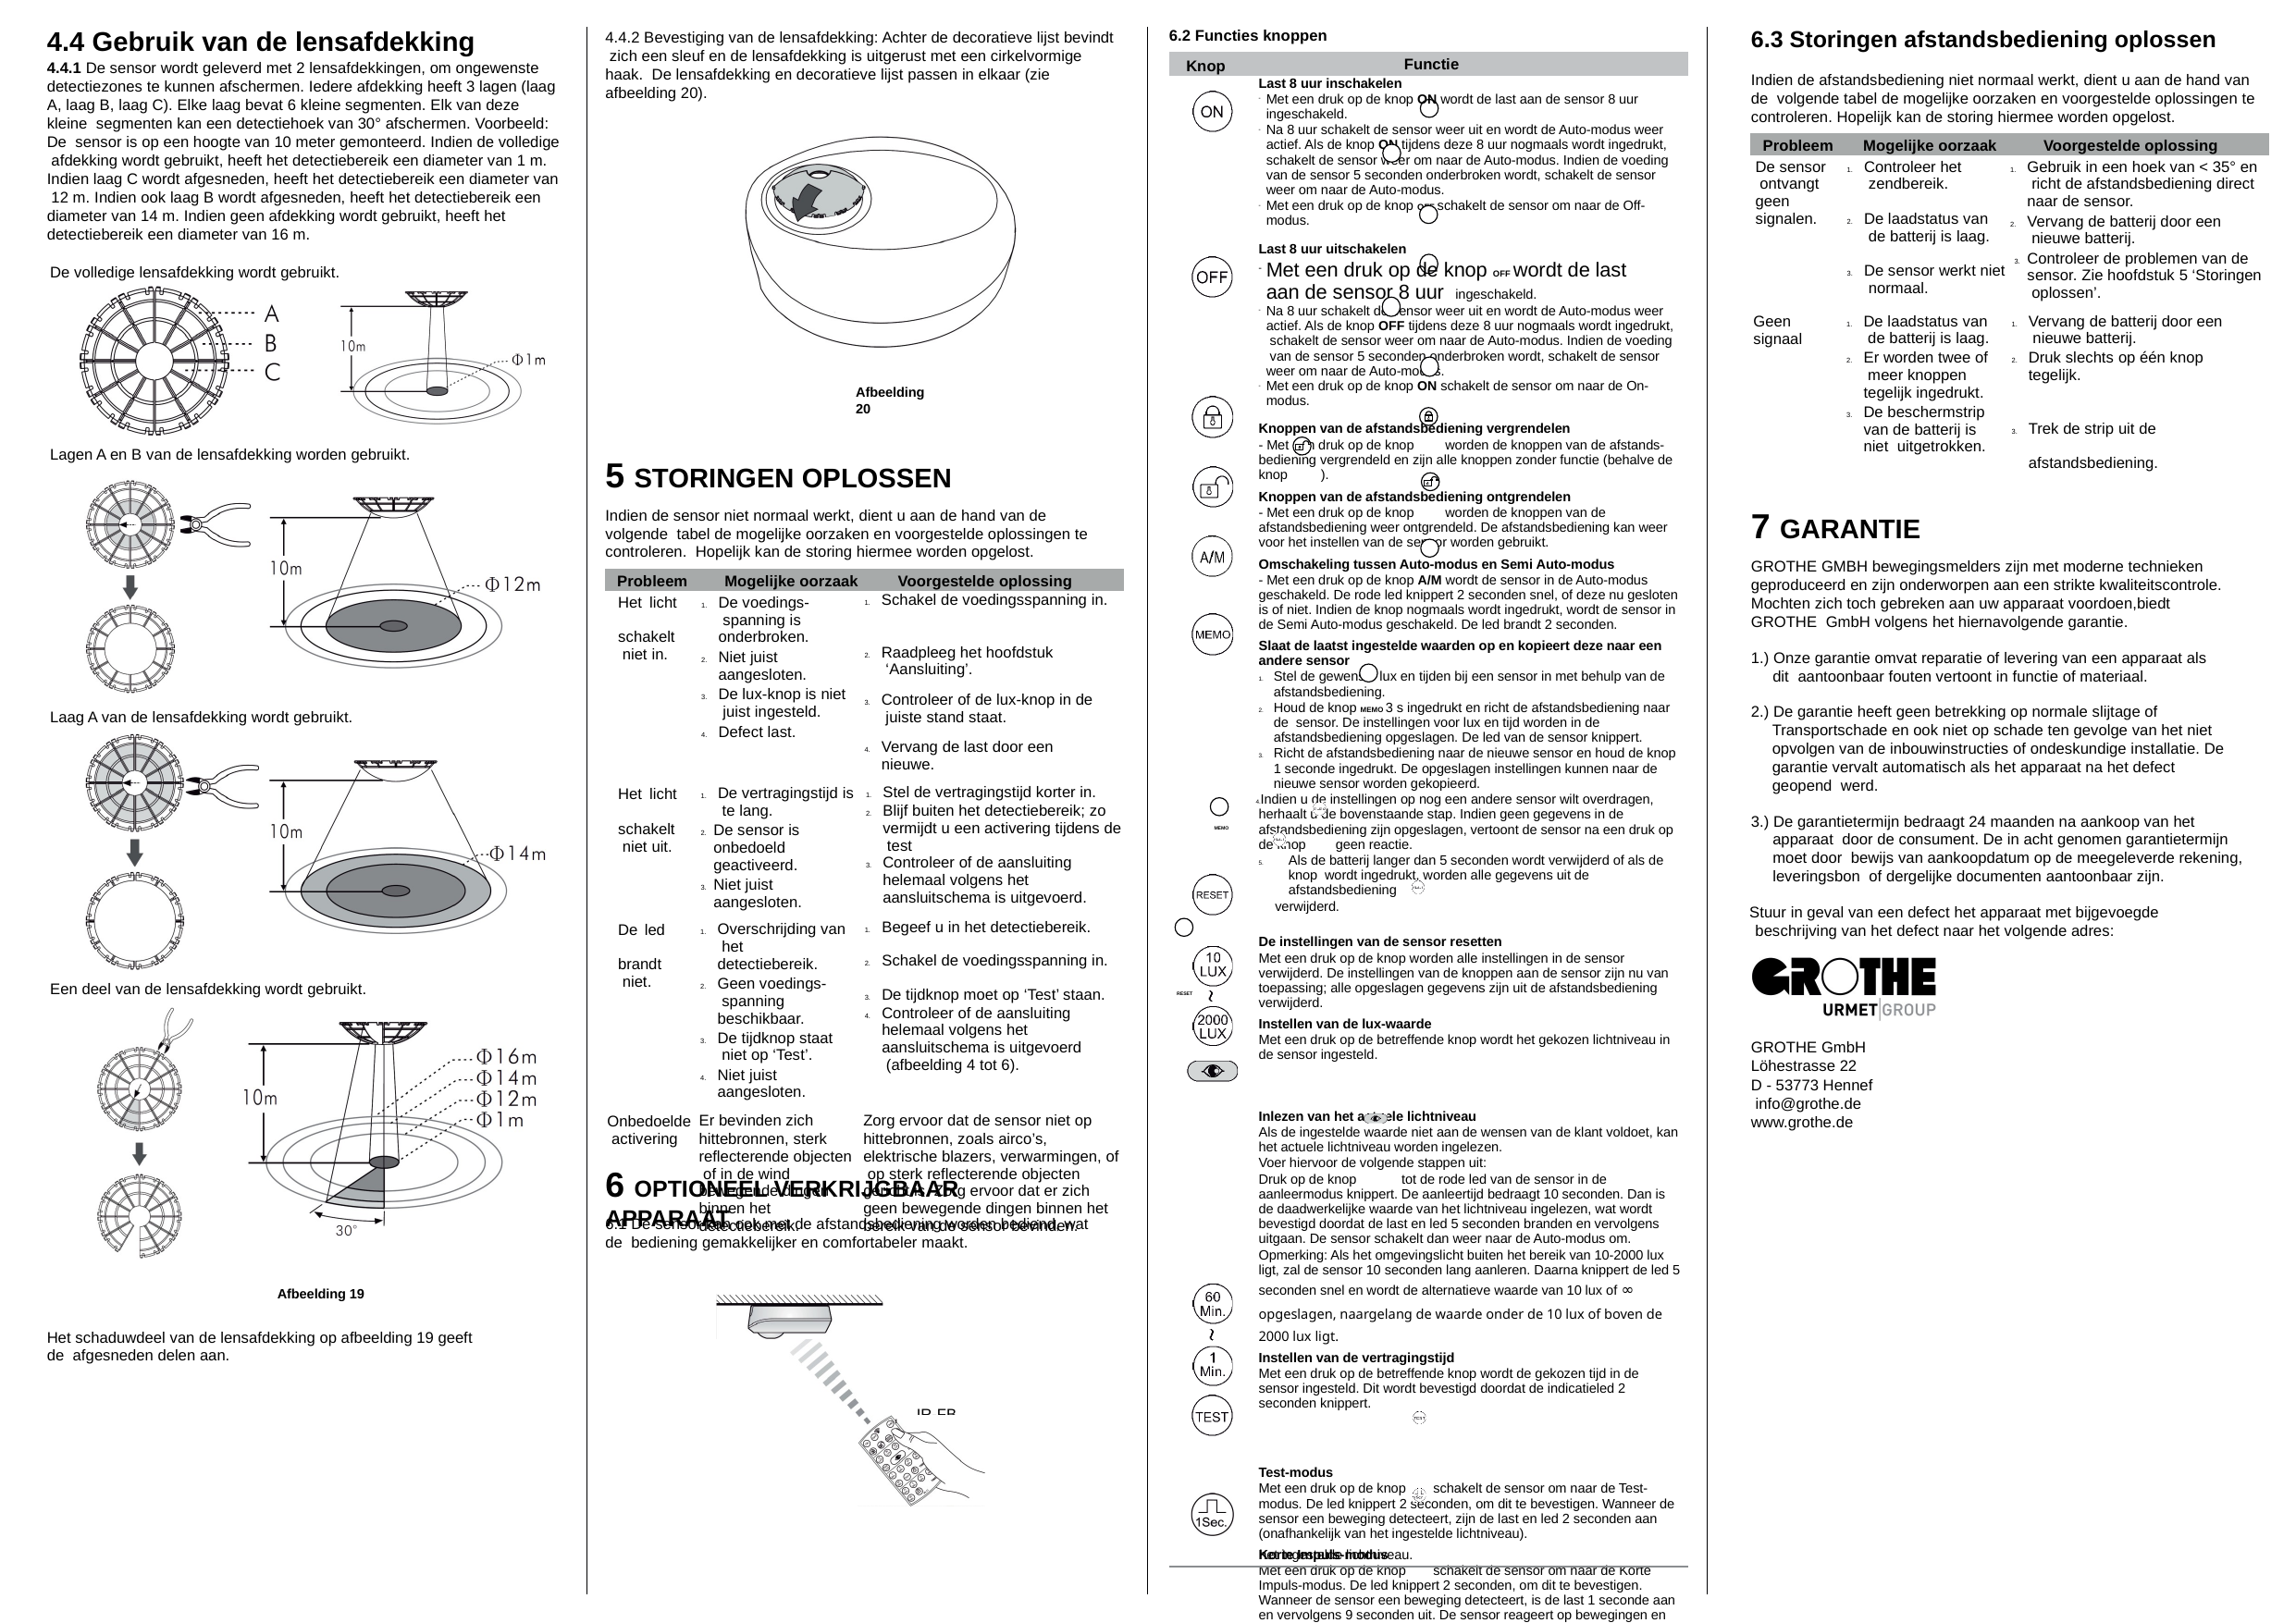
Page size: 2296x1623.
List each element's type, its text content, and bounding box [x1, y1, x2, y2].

table_cell Test-modus Met een druk op de knop schakelt de sensor om naar de Test- modus. De led knippert 2 seconden, om dit te bevestigen. Wanneer de sensor een beweging detecteert, zijn de last en led 2 seconden aan (onafhankelijk van het ingestelde lichtniveau). [1256, 1465, 1688, 1547]
table_header Mogelijke oorzaak [1844, 133, 2007, 155]
table_cell De laadstatus van de batterij is laag. Er worden twee of meer knoppen tegelijk ingedrukt. De beschermstrip van de batterij is niet uitgetrokken. [1844, 311, 2007, 482]
table_cell Last 8 uur inschakelen Met een druk op de knop ON wordt de last aan de sensor 8 uur ingeschakeld. Na 8 uur schakelt de sensor weer uit en wordt de Auto-modus weer actief. Als de knop ON tijdens deze 8 uur nogmaals wordt ingedrukt, schakelt de sensor weer om naar de Auto-modus. Indien de voeding van de sensor 5 seconden onderbroken wordt, schakelt de sensor weer om naar de Auto-modus. Met een druk op de knop OFF schakelt de sensor om naar de Off- modus. [1256, 76, 1688, 240]
table_cell Knoppen van de afstandsbediening vergrendelen - Met een druk op de knop worden de knoppen van de afstands- bediening vergrendeld en zijn alle knoppen zonder functie (behalve de knop ). [1256, 421, 1688, 489]
table_header Functie [1256, 52, 1688, 76]
table_cell Last 8 uur uitschakelen Met een druk op de knop OFF wordt de last aan de sensor 8 uur ingeschakeld. Na 8 uur schakelt de sensor weer uit en wordt de Auto-modus weer actief. Als de knop OFF tijdens deze 8 uur nogmaals wordt ingedrukt, schakelt de sensor weer om naar de Auto-modus. Indien de voeding van de sensor 5 seconden onderbroken wordt, schakelt de sensor weer om naar de Auto-modus. Met een druk op de knop ON schakelt de sensor om naar de On- modus. [1256, 240, 1688, 421]
text_box 6.3 Storingen afstandsbediening oplossen Indien de afstandsbediening niet normaal werkt, dient u aan de hand van de volgende tabel de mogelijke oorzaken en voorgestelde oplossingen te controleren. Hopelijk kan de storing hiermee worden opgelost. [1748, 24, 2272, 126]
table_cell Gebruik in een hoek van < 35° en richt de afstandsbediening direct naar de sensor. Vervang de batterij door een nieuwe batterij. Controleer de problemen van de sensor. Zie hoofdstuk 5 ‘Storingen oplossen’. [2007, 155, 2269, 311]
table_cell Het licht schakelt niet in. [605, 591, 698, 782]
table_cell De sensor ontvangt geen signalen. [1750, 155, 1844, 311]
table_cell Stel de vertragingstijd korter in. Blijf buiten het detectiebereik; zo vermijdt u een activering tijdens de test Controleer of de aansluiting helemaal volgens het aansluitschema is uitgevoerd. [862, 782, 1124, 918]
table_cell [1169, 557, 1256, 638]
table_cell [1169, 1109, 1256, 1350]
table_cell Inlezen van het actuele lichtniveau Als de ingestelde waarde niet aan de wensen van de klant voldoet, kan het actuele lichtniveau worden ingelezen. Voer hiervoor de volgende stappen uit: Druk op de knop tot de rode led van de sensor in de aanleermodus knippert. De aanleertijd bedraagt 10 seconden. Dan is de daadwerkelijke waarde van het lichtniveau ingelezen, wat wordt bevestigd doordat de last en led 5 seconden branden en vervolgens uitgaan. De sensor schakelt dan weer naar de Auto-modus om. Opmerking: Als het omgevingslicht buiten het bereik van 10-2000 lux ligt, zal de sensor 10 seconden lang aanleren. Daarna knippert de led 5 seconden snel en wordt de alternatieve waarde van 10 lux of ∞ opgeslagen, naargelang de waarde onder de 10 lux of boven de 2000 lux ligt. [1256, 1109, 1688, 1350]
text_box [1313, 803, 1327, 816]
text_box 6 OPTIONEEL VERKRIJGBAAR APPARAAT [603, 1162, 1087, 1213]
table_cell MEMO [1177, 919, 1191, 935]
table_cell Omschakeling tussen Auto-modus en Semi Auto-modus - Met een druk op de knop A/M wordt de sensor in de Auto-modus geschakeld. De rode led knippert 2 seconden snel, of deze nu gesloten is of niet. Indien de knop nogmaals wordt ingedrukt, wordt de sensor in de Semi Auto-modus geschakeld. De led brandt 2 seconden. [1256, 557, 1688, 638]
table_header Voorgestelde oplossing [2007, 133, 2269, 155]
text_box [744, 135, 1018, 349]
table_cell Knoppen van de afstandsbediening ontgrendelen - Met een druk op de knop worden de knoppen van de afstandsbediening weer ontgrendeld. De afstandsbediening kan weer voor het instellen van de sensor worden gebruikt. [1256, 489, 1688, 557]
text_box Afbeelding 20 [854, 384, 941, 417]
table_cell MEMO [1169, 638, 1256, 935]
text_box [1192, 466, 1234, 508]
text_box [1412, 880, 1425, 894]
text_box GROTHE GmbH Löhestrasse 22 D - 53773 Hennef info@grothe.de www.grothe.de [1748, 1037, 1875, 1131]
table_cell Controleer het zendbereik. De laadstatus van de batterij is laag. De sensor werkt niet normaal. [1844, 155, 2007, 311]
text_box [1423, 473, 1434, 485]
text_box [1273, 832, 1286, 846]
text_box 4.4.2 Bevestiging van de lensafdekking: Achter de decoratieve lijst bevindt zich een sleuf en de lensafdekking is uitgerust met een cirkelvormige haak. De lensafdekking en decoratieve lijst passen in elkaar (zie afbeelding 20). [603, 27, 1119, 102]
table_cell [1169, 1547, 1256, 1566]
text_box [268, 759, 547, 935]
text_box [1191, 1493, 1234, 1536]
text_box 7 GARANTIE GROTHE GMBH bewegingsmelders zijn met moderne technieken geproduceerd en zijn onderworpen aan een strikte kwaliteitscontrole. Mochten zich toch gebreken aan uw apparaat voordoen,biedt GROTHE GmbH volgens het hiernavolgende garantie. 1.) Onze garantie omvat reparatie of levering van een apparaat als dit aantoonbaar fouten vertoont in functie of materiaal. 2.) De garantie heeft geen betrekking op normale slijtage of Transportschade en ook niet op schade ten gevolge van het niet opvolgen van de inbouwinstructies of ondeskundige installatie. De garantie vervalt automatisch als het apparaat na het defect geopend werd. 3.) De garantietermijn bedraagt 24 maanden na aankoop van het apparaat door de consument. De in acht genomen garantietermijn moet door bewijs van aankoopdatum op de meegeleverde rekening, leveringsbon of dergelijke documenten aantoonbaar zijn. Stuur in geval van een defect het apparaat met bijgevoegde beschrijving van het defect naar het volgende adres: [1748, 503, 2262, 940]
text_box [1413, 1488, 1426, 1502]
table_cell De led brandt niet. [605, 918, 698, 1112]
text_box [1191, 1395, 1233, 1436]
text_box [267, 496, 542, 670]
table_cell Het licht schakelt niet uit. [605, 782, 698, 918]
table_header De volledige lensafdekking wordt gebruikt. [45, 261, 564, 444]
text_box [1364, 1113, 1388, 1124]
text_box [1413, 1411, 1426, 1424]
text_box 6.1 De sensor kan ook met de afstandsbediening worden bediend, wat de bediening gemakkelijker en comfortabeler maakt. Afbeelding 19 Het schaduwdeel van de lensafdekking op afbeelding 19 geeft de afgesneden delen aan. IR-FB [44, 1213, 1111, 1423]
table_cell De instellingen van de sensor resetten Met een druk op de knop worden alle instellingen in de sensor verwijderd. De instellingen van de knoppen aan de sensor zijn nu van toepassing; alle opgeslagen gegevens zijn uit de afstandsbediening verwijderd. [1256, 935, 1688, 1016]
table_cell Een deel van de lensafdekking wordt gebruikt. [45, 977, 564, 1213]
text_box 4.4 Gebruik van de lensafdekking 4.4.1 De sensor wordt geleverd met 2 lensafdekkingen, om ongewenste detectiezones te kunnen afschermen. Iedere afdekking heeft 3 lagen (laag A, laag B, laag C). Elke laag bevat 6 kleine segmenten. Elk van deze kleine segmenten kan een detectiehoek van 30° afschermen. Voorbeeld: De sensor is op een hoogte van 10 meter gemonteerd. Indien de volledige afdekking wordt gebruikt, heeft het detectiebereik een diameter van 1 m. Indien laag C wordt afgesneden, heeft het detectiebereik een diameter van 12 m. Indien ook laag B wordt afgesneden, heeft het detectiebereik een diameter van 14 m. Indien geen afdekking wordt gebruikt, heeft het detectiebereik een diameter van 16 m. [44, 24, 563, 243]
table_cell [1169, 240, 1256, 421]
table_cell Schakel de voedingsspanning in. Raadpleeg het hoofdstuk ‘Aansluiting’. Controleer of de lux-knop in de juiste stand staat. Vervang de last door een nieuwe. [862, 591, 1124, 782]
text_box [1192, 91, 1233, 132]
table_cell Onbedoelde activering [605, 1112, 698, 1162]
table_cell Slaat de laatst ingestelde waarden op en kopieert deze naar een andere sensor Stel de gewenste lux en tijden bij een sensor in met behulp van de afstandsbediening. Houd de knop MEMO 3 s ingedrukt en richt de afstandsbediening naar de sensor. De instellingen voor lux en tijd worden in de afstandsbediening opgeslagen. De led van de sensor knippert. Richt de afstandsbediening naar de nieuwe sensor en houd de knop 1 seconde ingedrukt. De opgeslagen instellingen kunnen naar de nieuwe sensor worden gekopieerd. Indien u de instellingen op nog een andere sensor wilt overdragen, herhaalt u de bovenstaande stap. Indien geen gegevens in de afstandsbediening zijn opgeslagen, vertoont de sensor na een druk op de knop geen reactie. Als de batterij langer dan 5 seconden wordt verwijderd of als de knop wordt ingedrukt, worden alle gegevens uit de afstandsbediening verwijderd. [1256, 638, 1688, 935]
table_cell Korte Impuls-modus Met een druk op de knop schakelt de sensor om naar de Korte Impuls-modus. De led knippert 2 seconden, om dit te bevestigen. Wanneer de sensor een beweging detecteert, is de last 1 seconde aan en vervolgens 9 seconden uit. De sensor reageert op bewegingen en [1256, 1547, 1688, 1566]
table_cell Geen signaal [1750, 311, 1844, 482]
table_cell [1169, 489, 1256, 557]
table_cell De voedings- spanning is onderbroken. Niet juist aangesloten. De lux-knop is niet juist ingesteld. Defect last. [698, 591, 862, 782]
text_box [1296, 442, 1310, 454]
text_box [1422, 358, 1438, 375]
text_box [1192, 1284, 1233, 1386]
text_box [1191, 535, 1233, 577]
text_box [716, 1294, 985, 1506]
text_box [1421, 409, 1437, 424]
text_box [1383, 299, 1399, 315]
table_cell Vervang de batterij door een nieuwe batterij. Druk slechts op één knop tegelijk. Trek de strip uit de afstandsbediening. [2007, 311, 2269, 482]
table_header Mogelijke oorzaak [698, 569, 862, 591]
table_cell [1169, 1568, 1256, 1623]
text_box [1421, 207, 1437, 222]
table_cell Overschrijding van het detectiebereik. Geen voedings- spanning beschikbaar. De tijdknop staat niet op ‘Test’. Niet juist aangesloten. [698, 918, 862, 1112]
table_header Knop [1169, 52, 1256, 76]
text_box [95, 1007, 194, 1213]
table_cell [1169, 421, 1256, 489]
table_cell RESET [1169, 935, 1256, 1016]
text_box [1425, 478, 1438, 489]
table_cell De vertragingstijd is te lang. De sensor is onbedoeld geactiveerd. Niet juist aangesloten. [698, 782, 862, 918]
table_cell Er bevinden zich hittebronnen, sterk reflecterende objecten of in de wind bewegende dingen binnen het detectiebereik. [698, 1112, 862, 1162]
table_cell [1169, 1465, 1256, 1547]
text_box [338, 290, 548, 426]
table_header Voorgestelde oplossing [862, 569, 1124, 591]
table_cell Zorg ervoor dat de sensor niet op hittebronnen, zoals airco’s, elektrische blazers, verwarmingen, of op sterk reflecterende objecten gericht is. Zorg ervoor dat er zich geen bewegende dingen binnen het bereik van de sensor bevinden. [862, 1112, 1124, 1242]
table_cell Instellen van de vertragingstijd Met een druk op de betreffende knop wordt de gekozen tijd in de sensor ingesteld. Dit wordt bevestigd doordat de indicatieled 2 seconden knippert. [1256, 1350, 1688, 1465]
table_header Probleem [1750, 133, 1844, 155]
table_cell Instellen van de lux-waarde Met een druk op de betreffende knop wordt het gekozen lichtniveau in de sensor ingesteld. [1256, 1016, 1688, 1109]
text_box [1191, 256, 1233, 298]
table_cell [1169, 1016, 1256, 1109]
text_box [1384, 145, 1400, 161]
table_cell Laag A van de lensafdekking wordt gebruikt. [45, 707, 564, 977]
text_box [241, 1020, 538, 1213]
text_box [1192, 946, 1233, 1047]
table_cell Begeef u in het detectiebereik. Schakel de voedingsspanning in. De tijdknop moet op ‘Test’ staan. Controleer of de aansluiting helemaal volgens het aansluitschema is uitgevoerd (afbeelding 4 tot 6). [862, 918, 1124, 1112]
text_box [1192, 874, 1233, 916]
text_box [1191, 613, 1234, 656]
table_cell [1169, 1350, 1256, 1465]
text_box [84, 478, 180, 695]
table_cell [1169, 76, 1256, 240]
text_box 5 STORINGEN OPLOSSEN Indien de sensor niet normaal werkt, dient u aan de hand van de volgende tabel de mogelijke oorzaken en voorgestelde oplossingen te controleren. Hopelijk kan de storing hiermee worden opgelost. [603, 453, 1115, 561]
text_box [1361, 665, 1376, 681]
table_cell Lagen A en B van de lensafdekking worden gebruikt. [45, 444, 564, 707]
text_box [84, 733, 185, 970]
text_box [1191, 396, 1234, 438]
table_header Probleem [605, 569, 698, 591]
text_box [1294, 438, 1306, 449]
text_box [79, 285, 282, 436]
text_box 6.2 Functies knoppen [1167, 25, 1329, 44]
text_box [1422, 540, 1438, 556]
table_cell Korte Impuls-modus Met een druk op de knop schakelt de sensor om naar de Korte Impuls-modus. De led knippert 2 seconden, om dit te bevestigen. Wanneer de sensor een beweging detecteert, is de last 1 seconde aan en vervolgens 9 seconden uit. De sensor reageert op bewegingen en [1256, 1568, 1688, 1623]
text_box [1187, 1061, 1239, 1082]
text_box [1751, 956, 1936, 1022]
